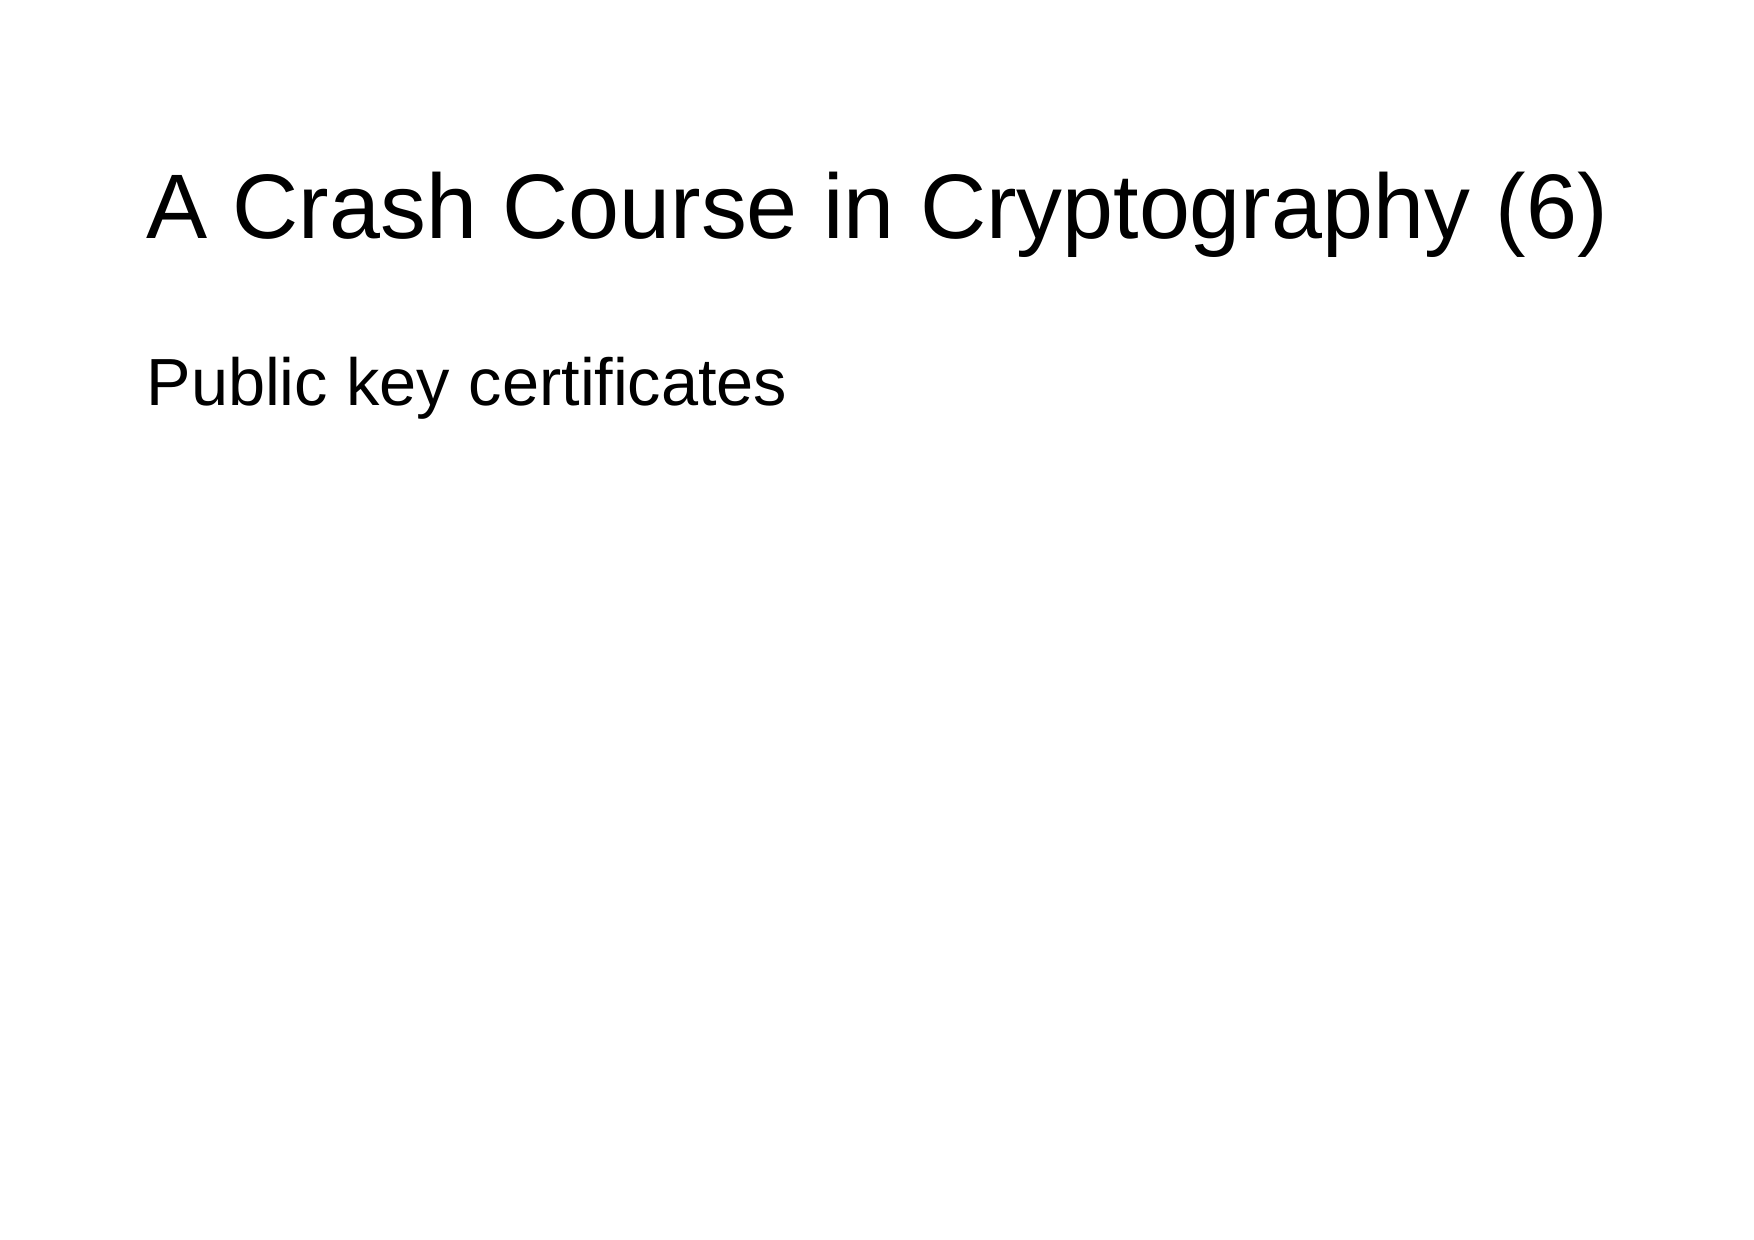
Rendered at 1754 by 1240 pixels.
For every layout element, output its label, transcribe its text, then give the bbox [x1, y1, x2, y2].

title A Crash Course in Cryptography (6) [128, 102, 1627, 310]
list Public key certificates [128, 344, 1627, 1126]
